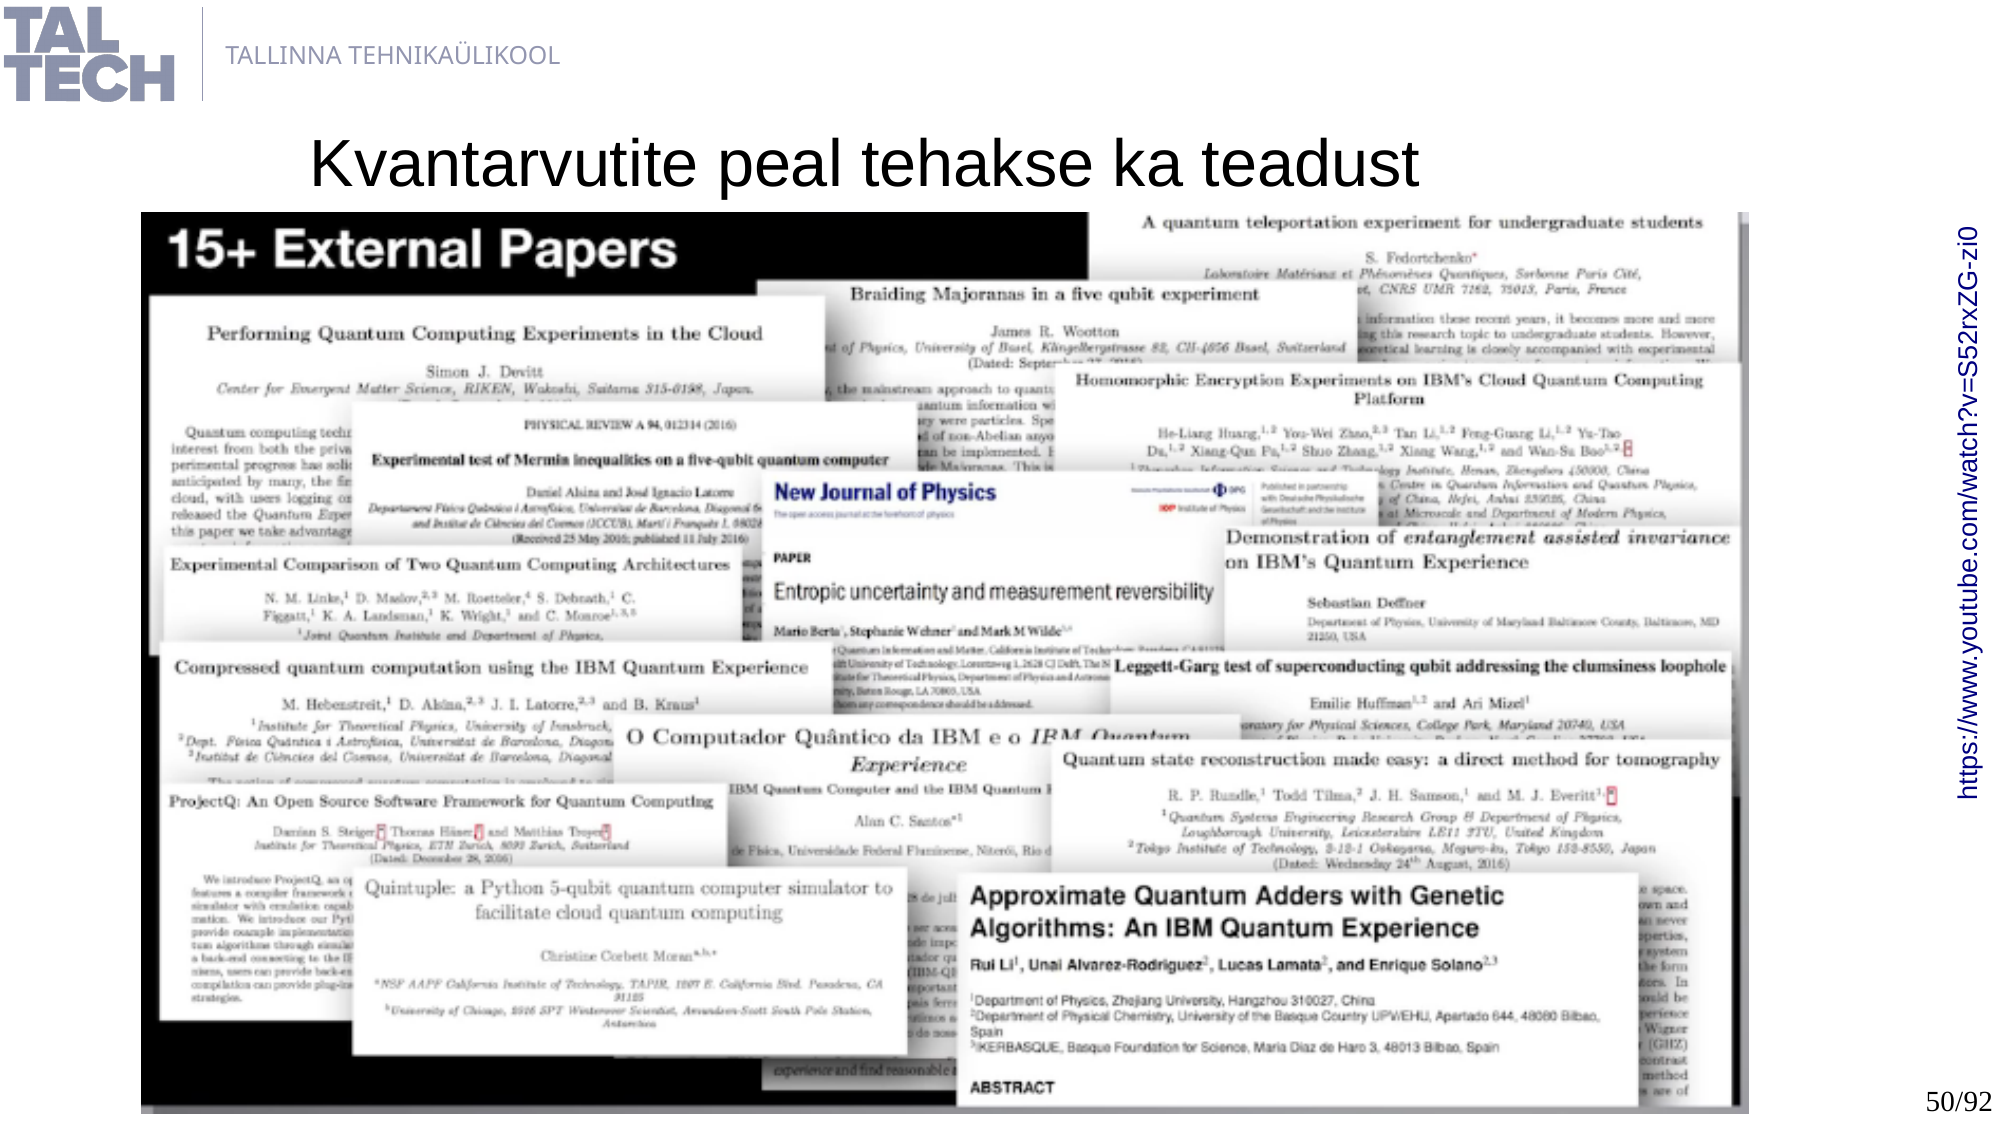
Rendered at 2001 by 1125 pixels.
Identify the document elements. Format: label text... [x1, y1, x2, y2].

text_box https://www.youtube.com/watch?v=S52rxZG-zi0 [1945, 189, 1991, 816]
picture [141, 212, 1749, 1114]
picture [0, 0, 178, 107]
text_box Kvantarvutite peal tehakse ka teadust [295, 118, 1524, 208]
